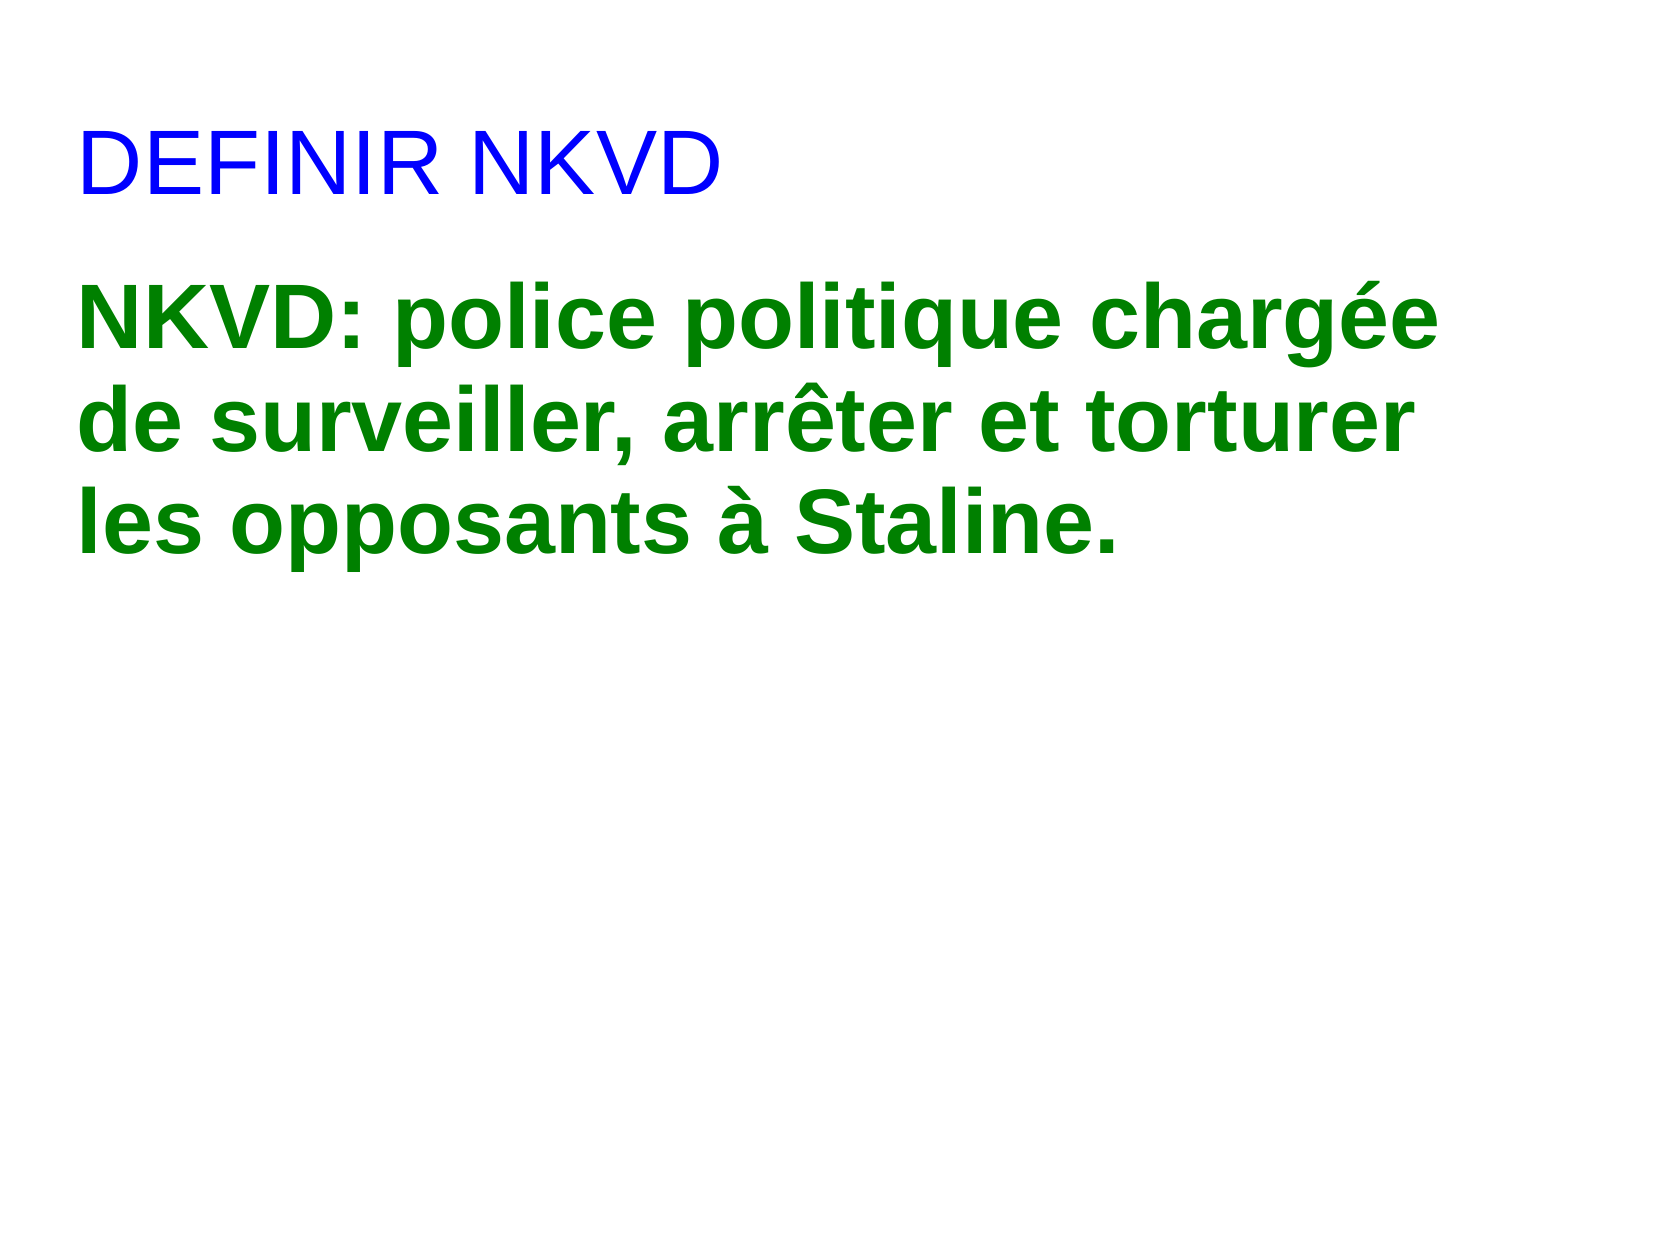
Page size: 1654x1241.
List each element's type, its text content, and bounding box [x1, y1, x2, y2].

title NKVD: police politique chargée de surveiller, arrêter et torturer les opposants à Staline. [76, 265, 1565, 574]
title DEFINIR NKVD [76, 67, 1566, 260]
